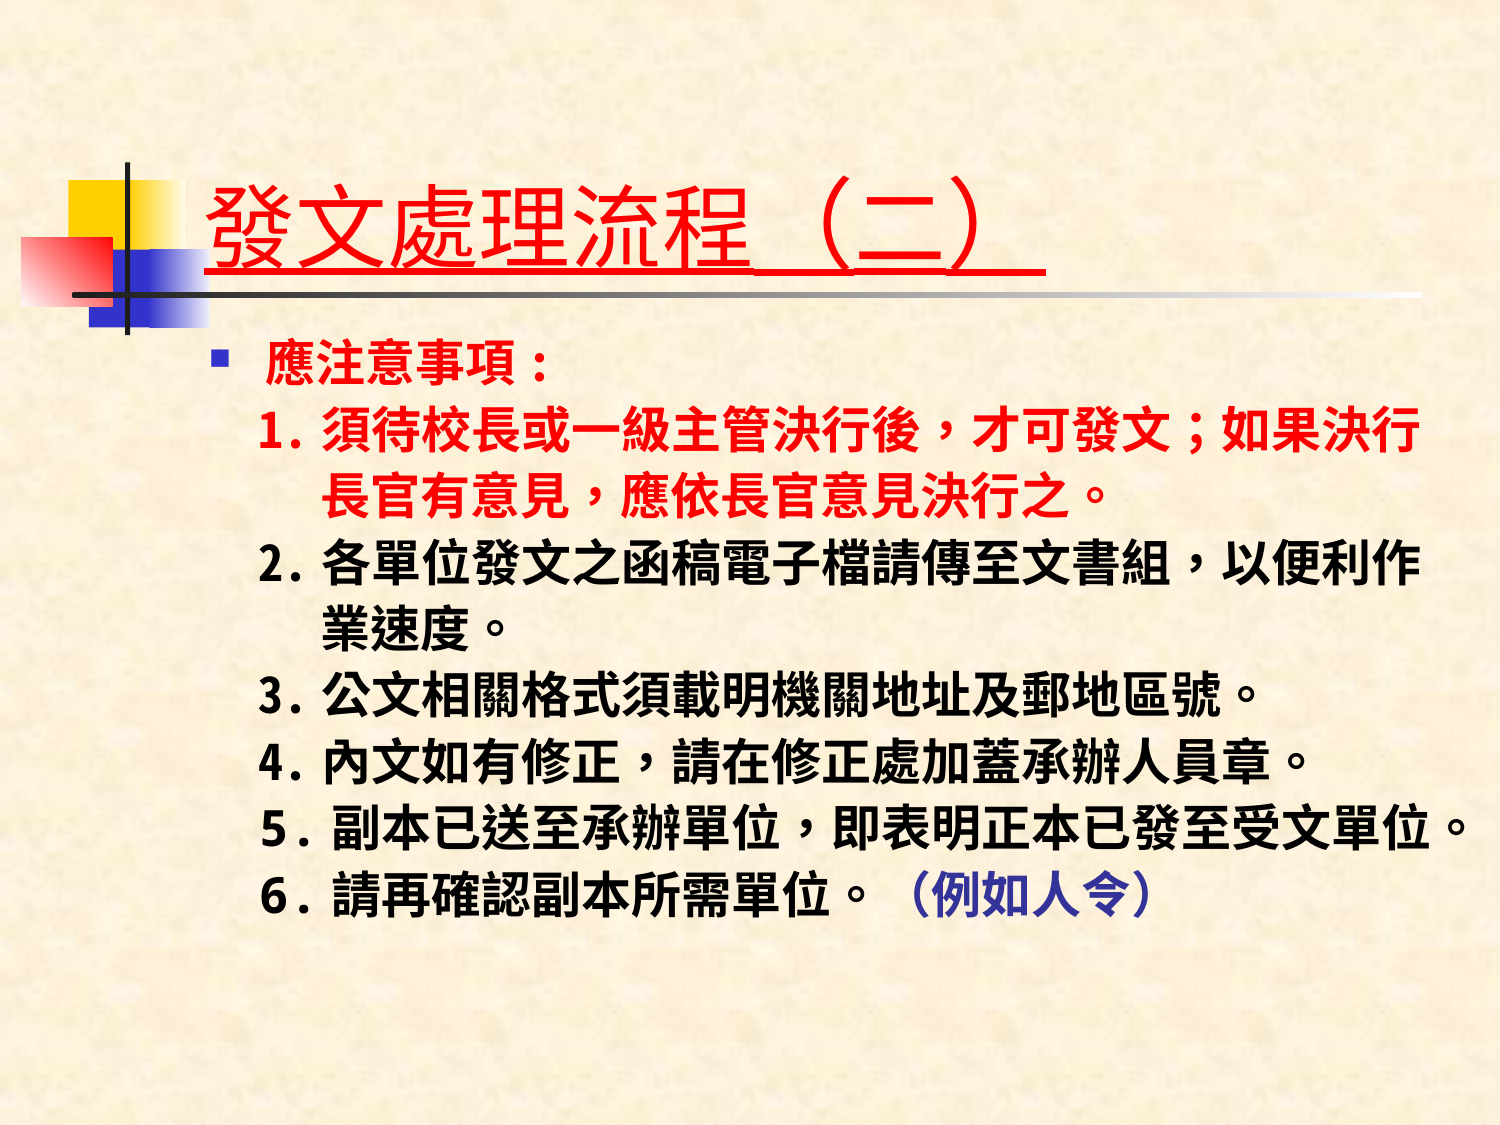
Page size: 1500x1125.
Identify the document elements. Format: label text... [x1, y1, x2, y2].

picture [0, 0, 1500, 1125]
list 應注意事項: 1.須待校長或一級主管決行後，才可發文；如果決行 長官有意見，應依長官意見決行之。 2.各單位發文之函稿電子檔請傳至文書組，以便利作 業速度。 3.公文相關格式須載明機關地址及郵地區號。 4.內文如有修正，請在修正處加蓋承辦人員章。 5.副本已送至承辦單位，即表明正本已發至受文單位。 6.請再確認副本所需單位。（例如人令） [193, 331, 1500, 1007]
title 發文處理流程（二） [188, 101, 1468, 289]
